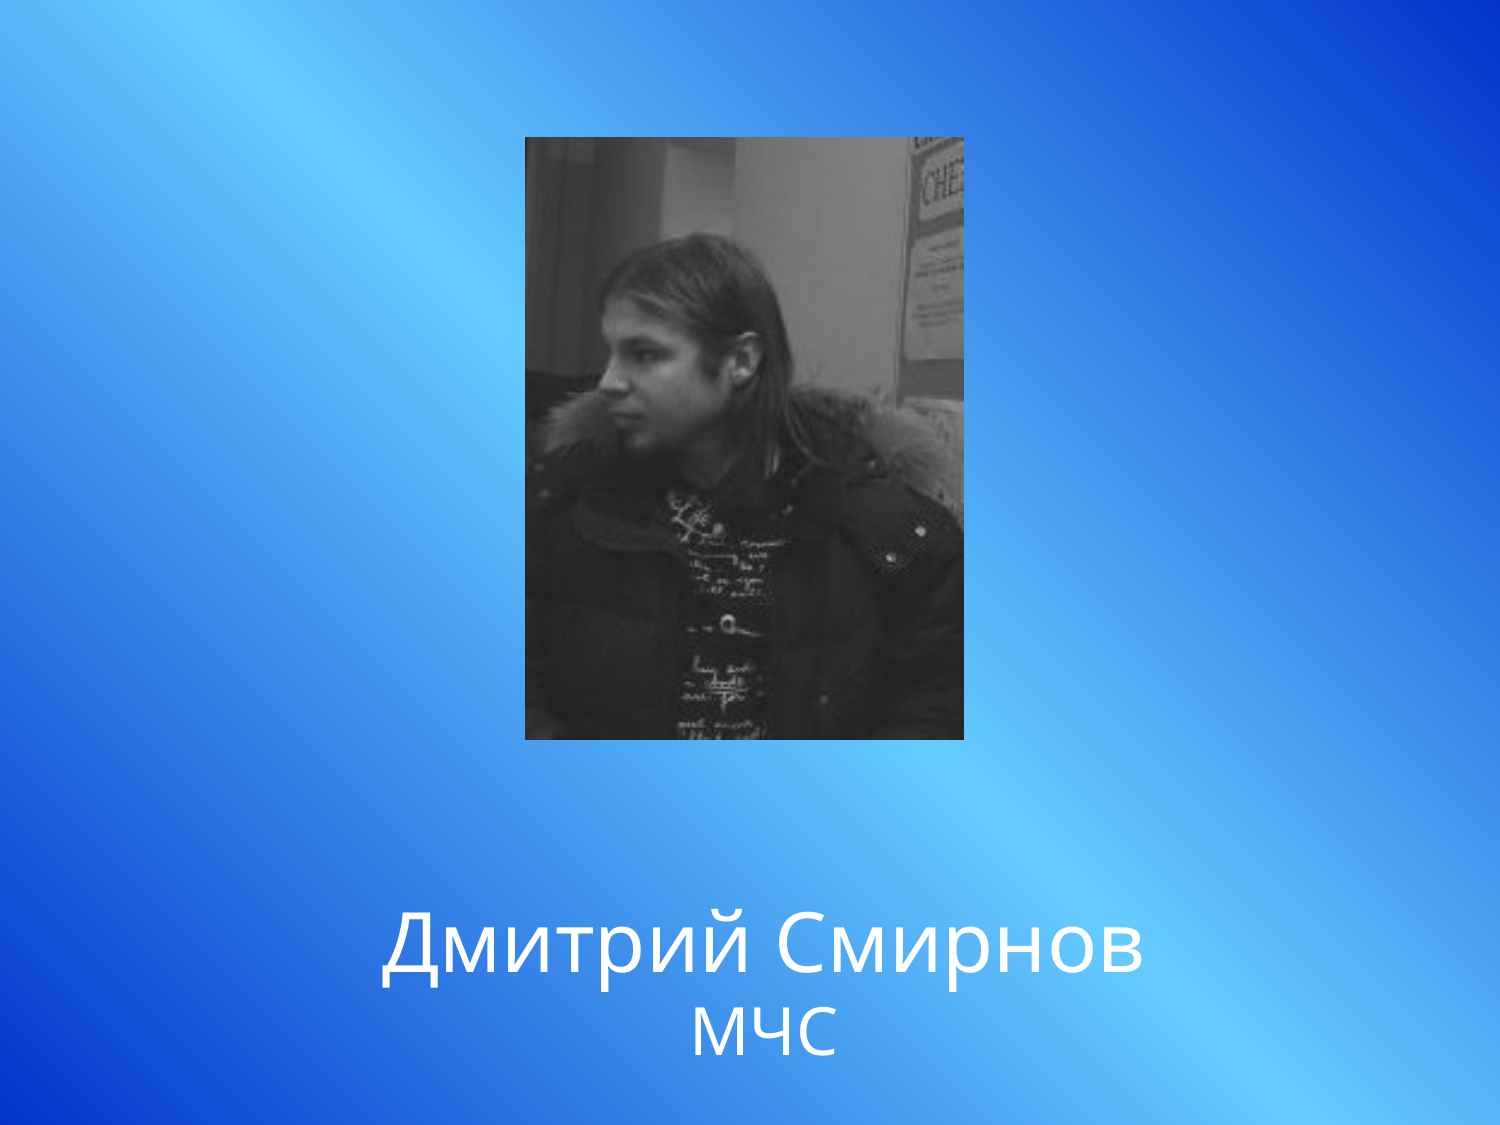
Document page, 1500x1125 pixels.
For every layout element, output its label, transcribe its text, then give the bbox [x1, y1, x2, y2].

text_box Дмитрий Смирнов МЧС [367, 881, 1161, 1077]
picture [525, 137, 964, 740]
